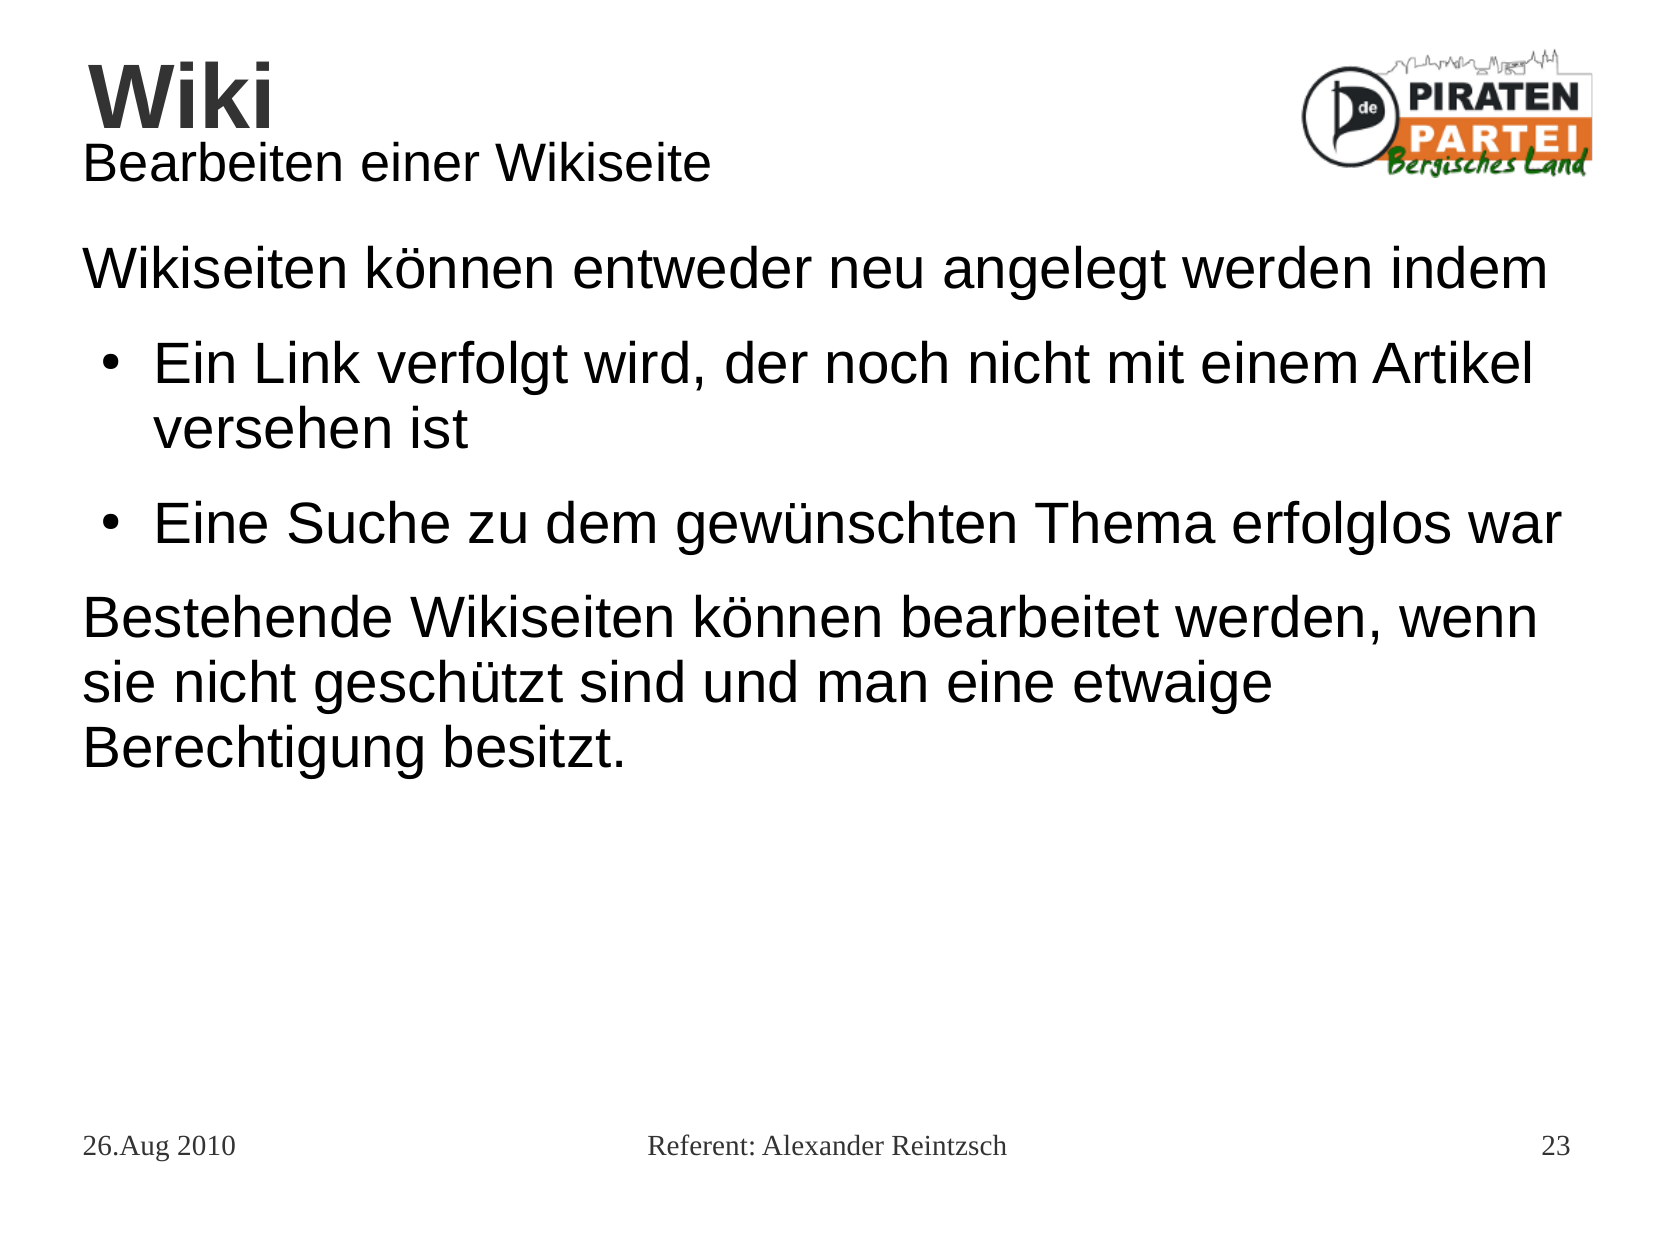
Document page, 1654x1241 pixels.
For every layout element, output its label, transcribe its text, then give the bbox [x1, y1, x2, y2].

picture [1299, 48, 1595, 178]
list Wikiseiten können entweder neu angelegt werden indem Ein Link verfolgt wird, der noch nicht mit einem Artikel versehen ist Eine Suche zu dem gewünschten Thema erfolglos war Bestehende Wikiseiten können bearbeitet werden, wenn sie nicht geschützt sind und man eine etwaige Berechtigung besitzt. [82, 236, 1571, 1055]
title Bearbeiten einer Wikiseite [82, 118, 1300, 207]
